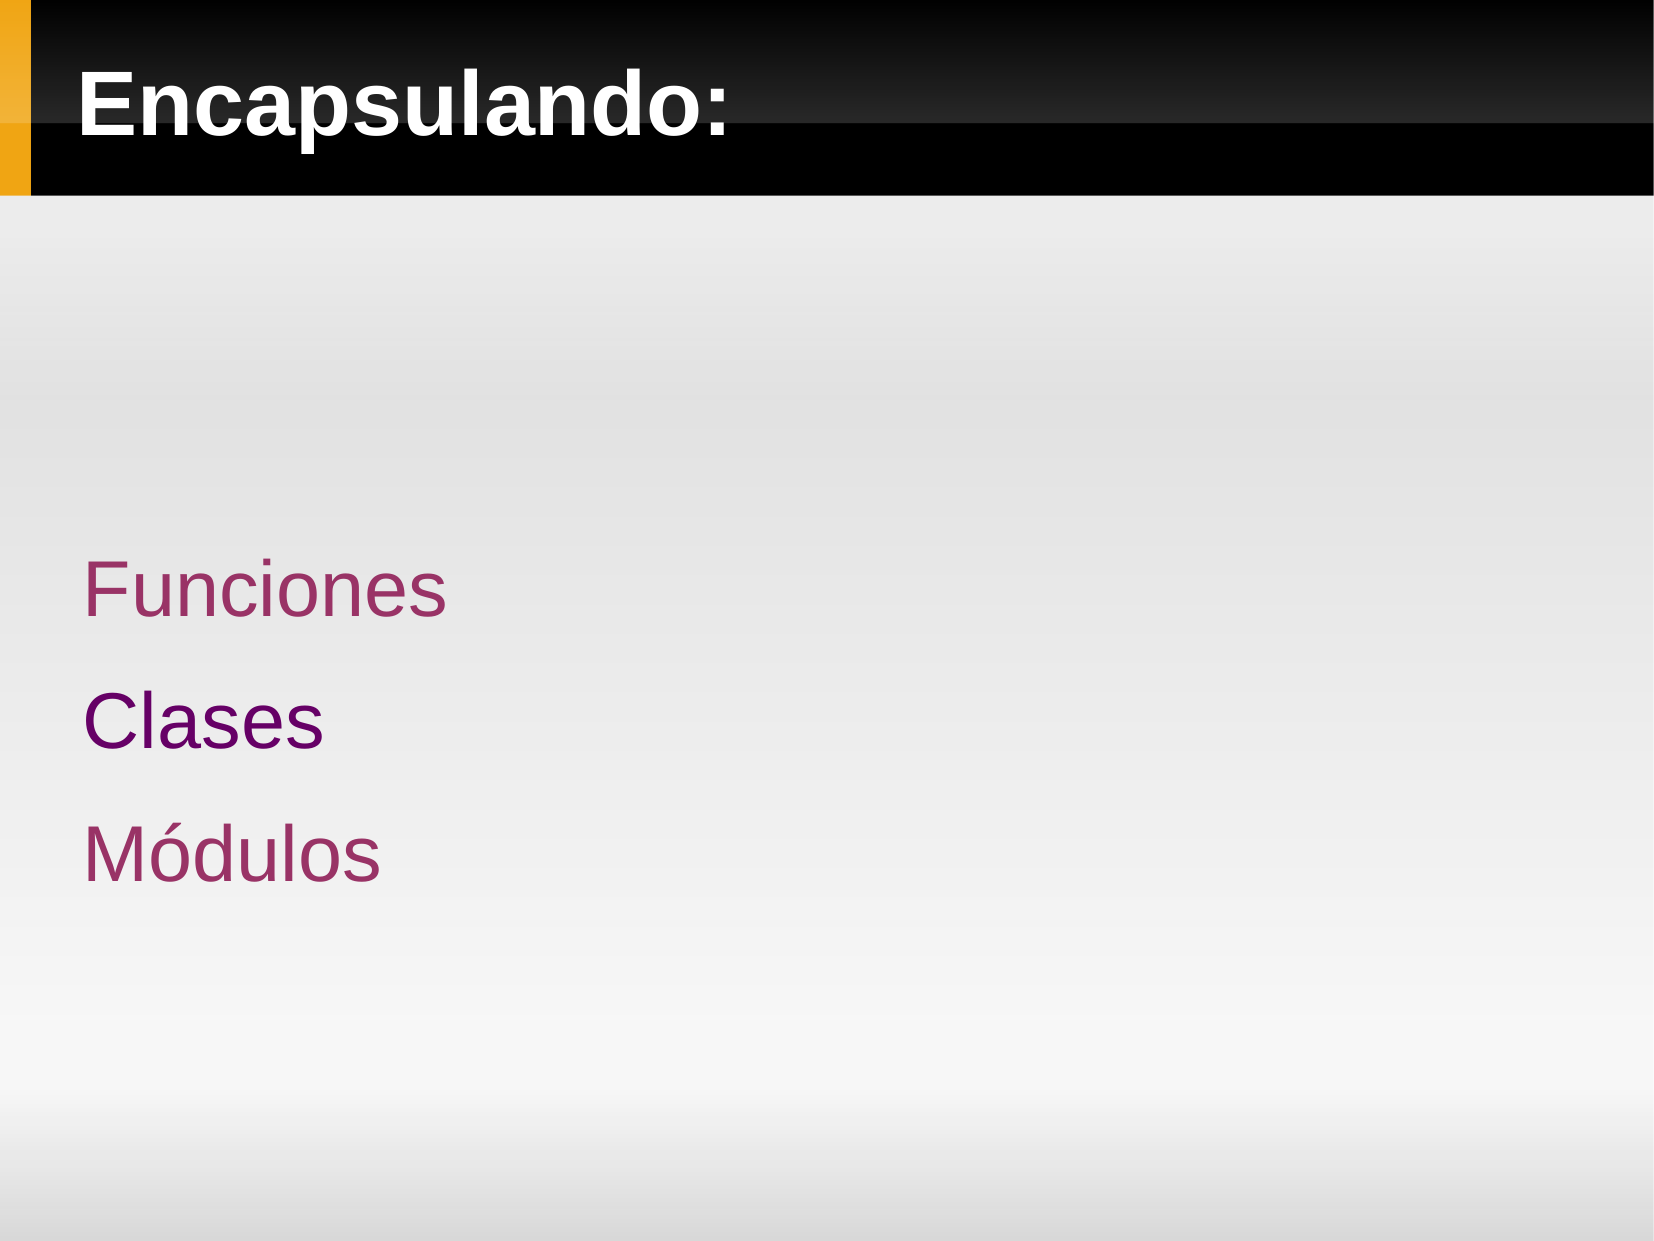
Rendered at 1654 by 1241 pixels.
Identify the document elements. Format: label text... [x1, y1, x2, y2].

title Encapsulando: [76, 7, 1565, 200]
subtitle Funciones Clases Módulos [82, 297, 1571, 1102]
picture [0, 0, 1654, 1241]
